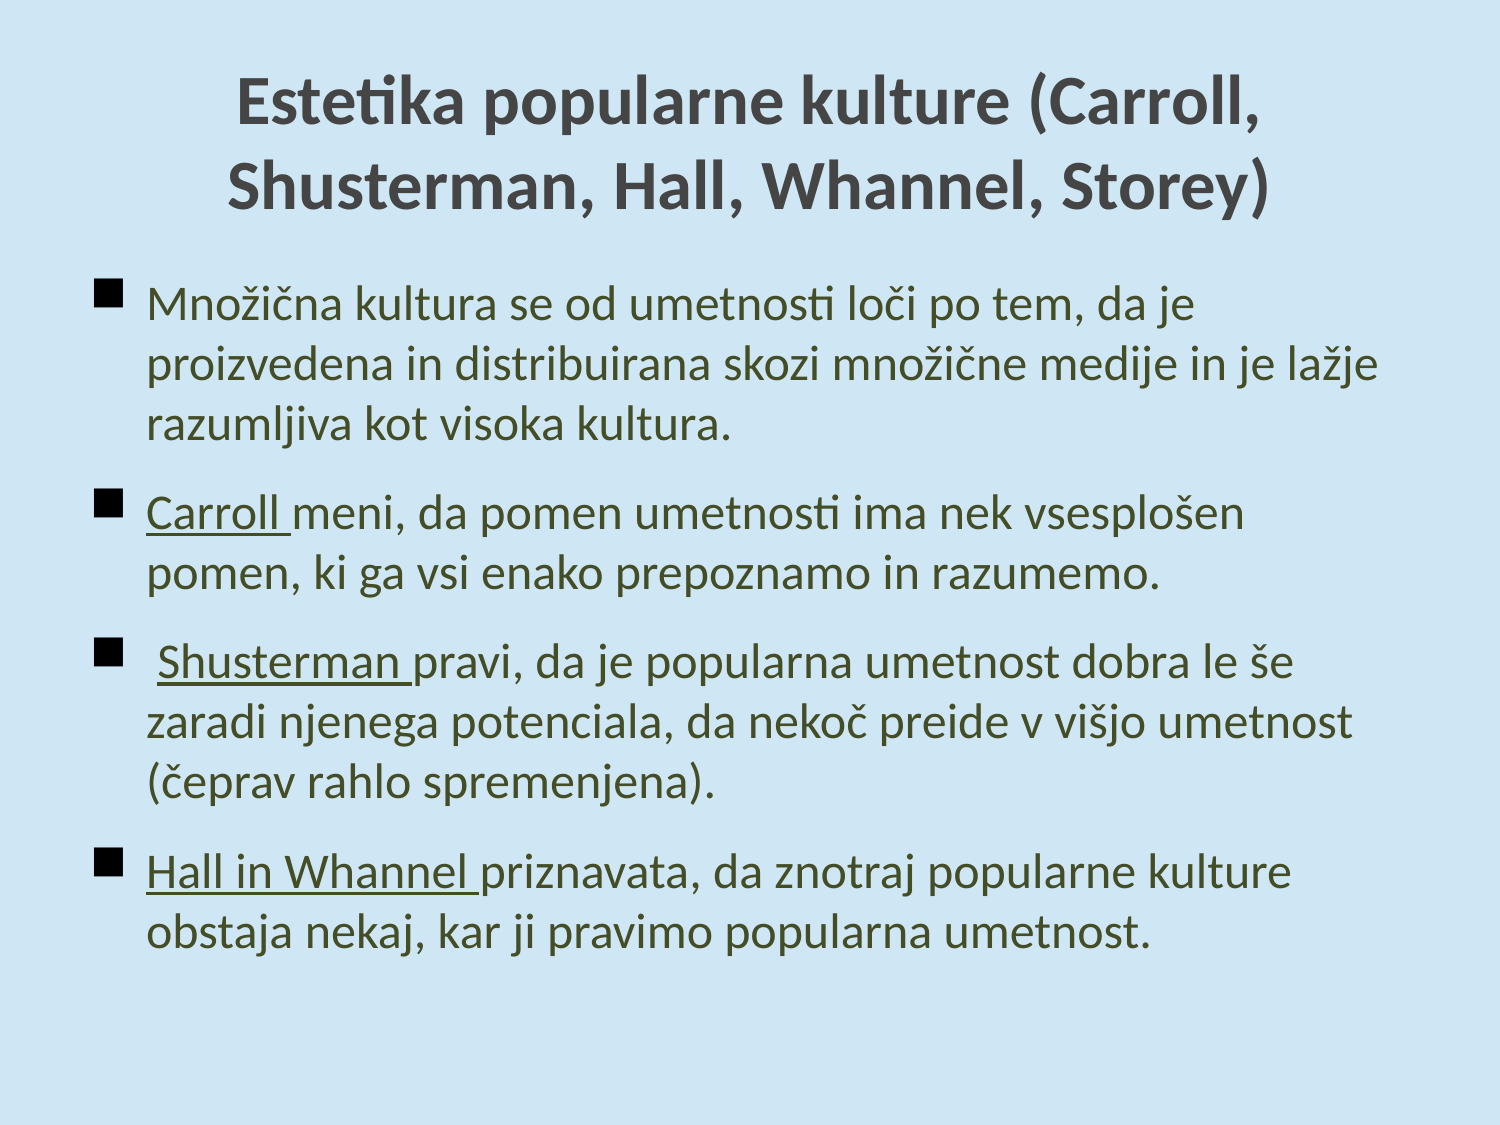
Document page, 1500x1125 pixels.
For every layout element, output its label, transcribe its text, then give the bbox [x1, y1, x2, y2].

list Množična kultura se od umetnosti loči po tem, da je proizvedena in distribuirana skozi množične medije in je lažje razumljiva kot visoka kultura. Carroll meni, da pomen umetnosti ima nek vsesplošen pomen, ki ga vsi enako prepoznamo in razumemo. Shusterman pravi, da je popularna umetnost dobra le še zaradi njenega potenciala, da nekoč preide v višjo umetnost (čeprav rahlo spremenjena). Hall in Whannel priznavata, da znotraj popularne kulture obstaja nekaj, kar ji pravimo popularna umetnost. [75, 262, 1425, 1125]
title Estetika popularne kulture (Carroll, Shusterman, Hall, Whannel, Storey) [75, 45, 1425, 233]
